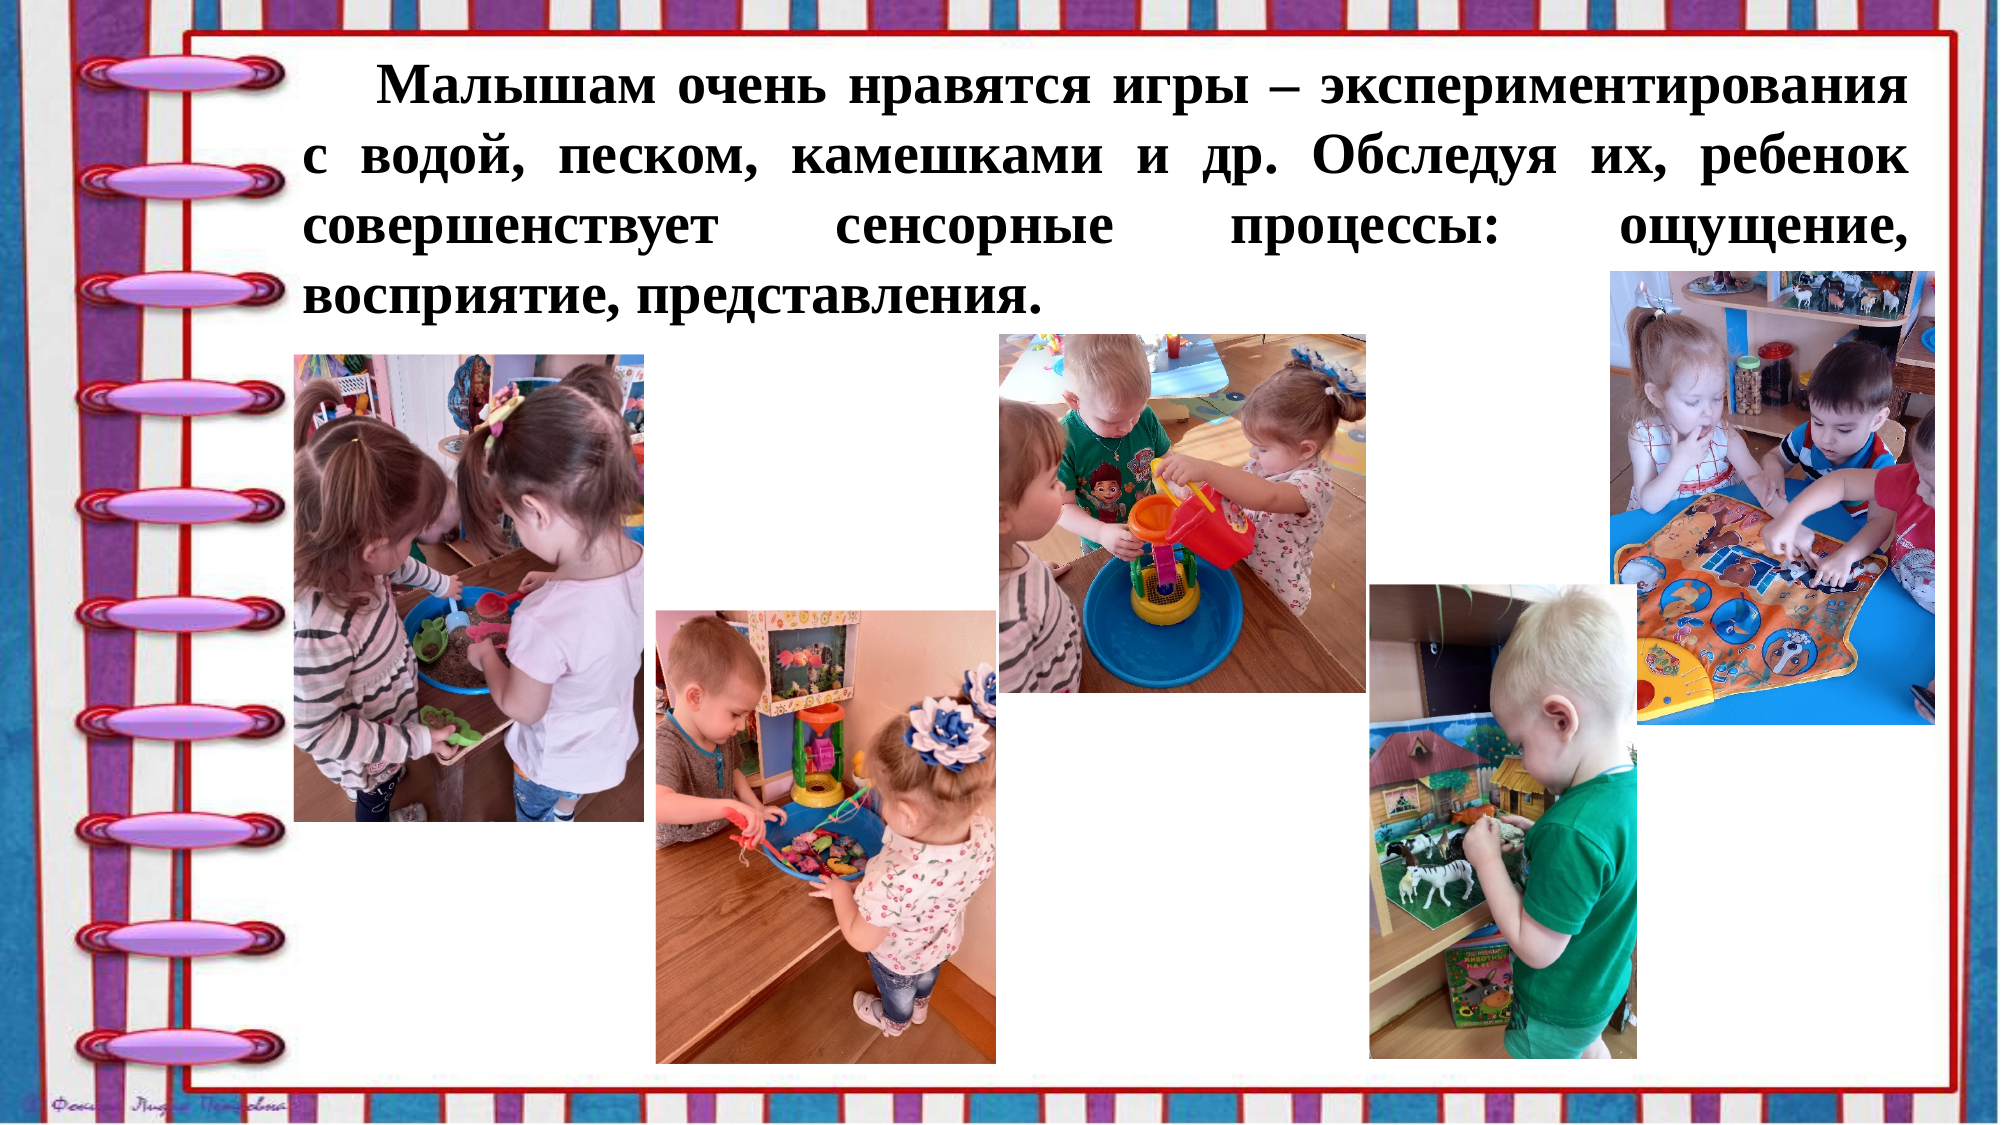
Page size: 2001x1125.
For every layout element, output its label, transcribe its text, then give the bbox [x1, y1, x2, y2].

picture [0, 0, 2000, 1125]
text_box Малышам очень нравятся игры – экспериментирования с водой, песком, камешками и др. Обследуя их, ребенок совершенствует сенсорные процессы: ощущение, восприятие, представления. [287, 38, 1925, 403]
